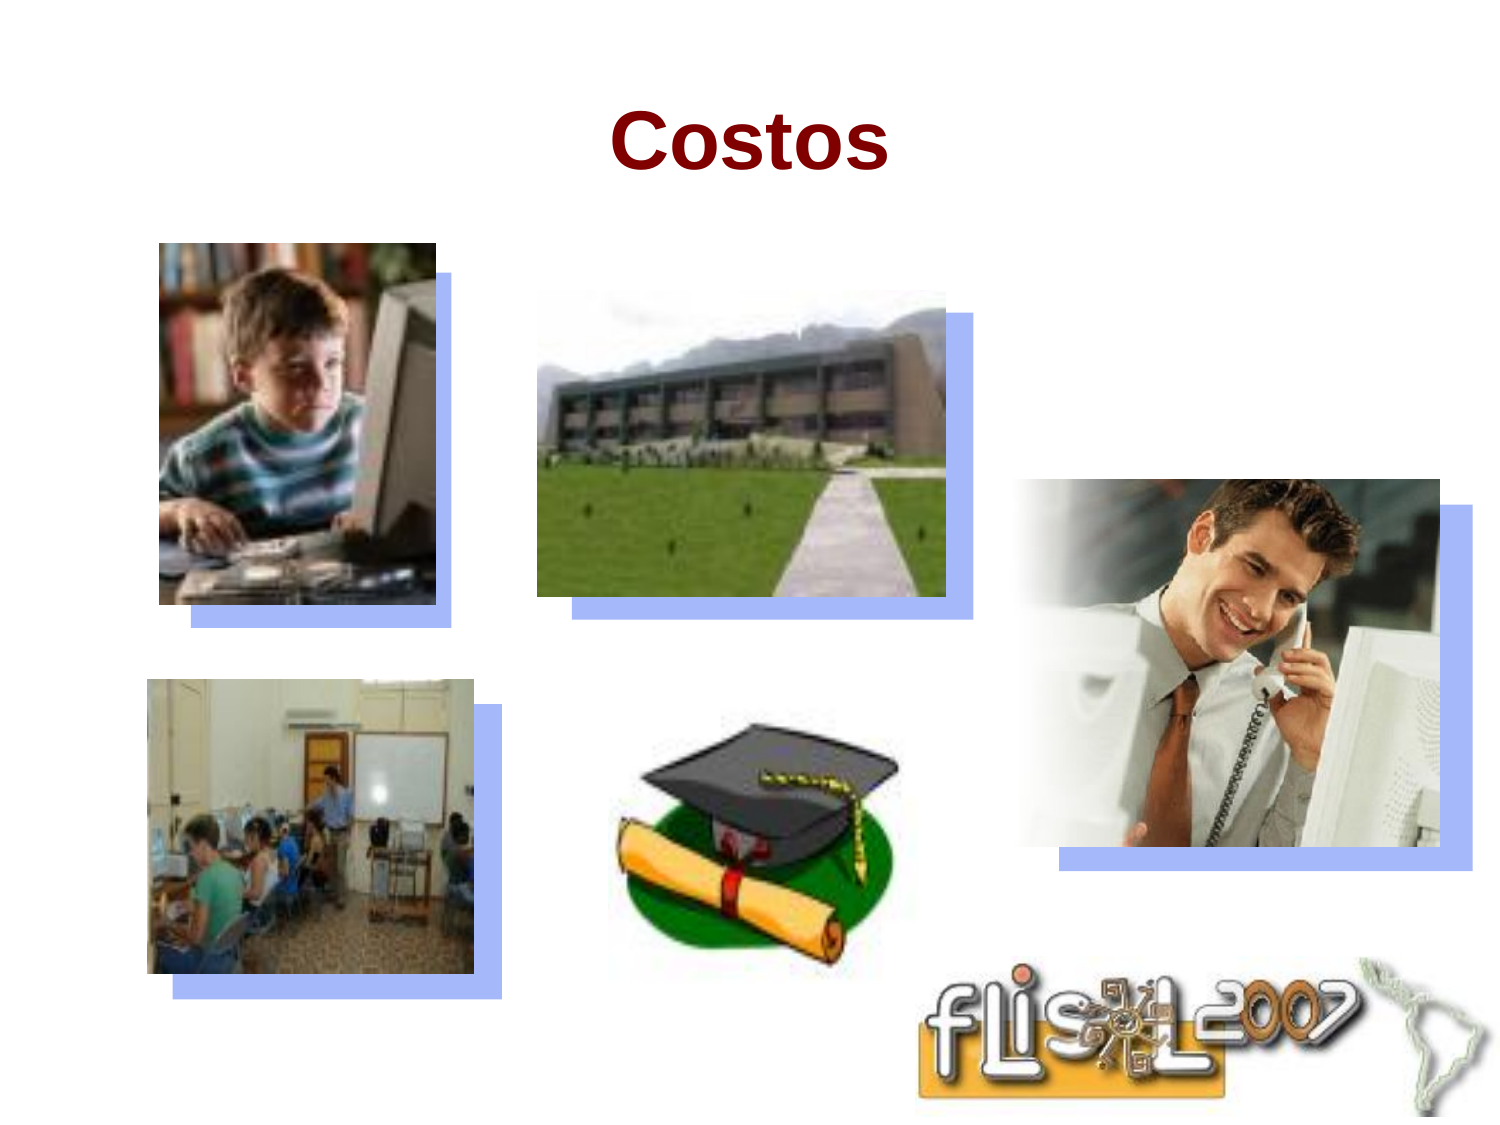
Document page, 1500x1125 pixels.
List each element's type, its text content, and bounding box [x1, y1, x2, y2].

picture [159, 243, 436, 605]
text_box [190, 272, 452, 628]
picture [537, 290, 946, 597]
text_box [1059, 504, 1473, 872]
text_box [172, 704, 502, 1000]
text_box [571, 312, 974, 620]
picture [608, 680, 1500, 1117]
picture [1009, 479, 1440, 847]
title Costos [75, 45, 1426, 233]
picture [147, 679, 474, 974]
